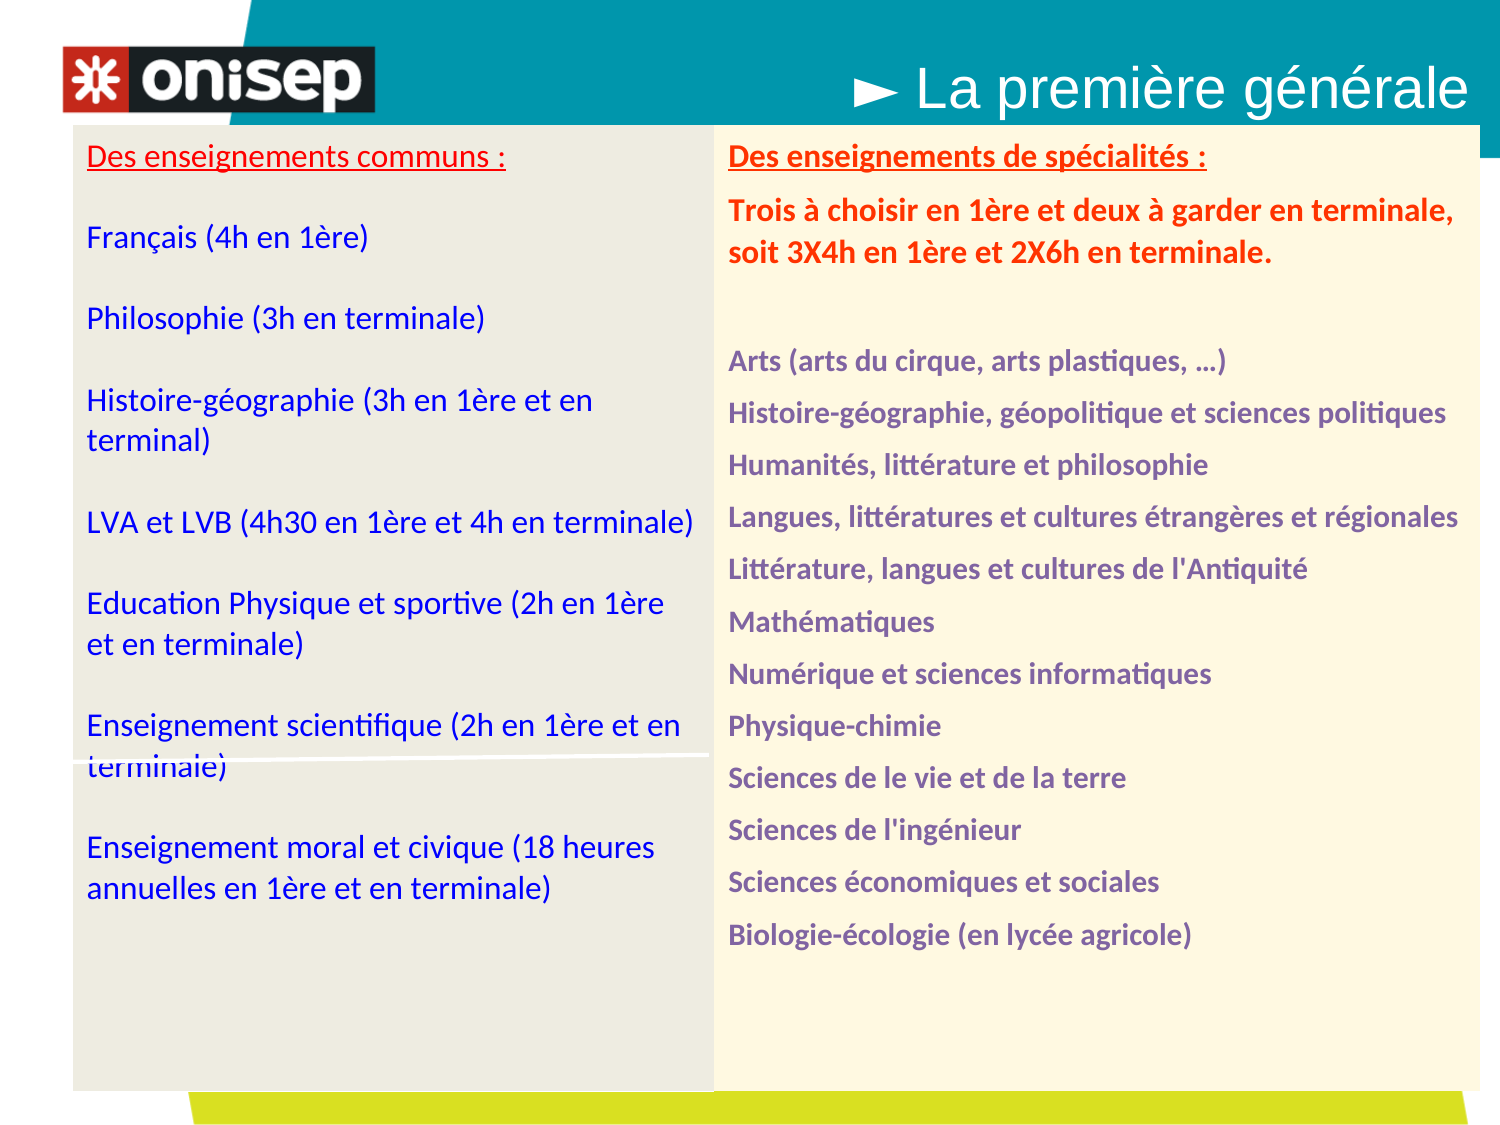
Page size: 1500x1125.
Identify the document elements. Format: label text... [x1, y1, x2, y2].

table_header Des enseignements communs : Français (4h en 1ère) Philosophie (3h en terminale) Histoire-géographie (3h en 1ère et en terminal) LVA et LVB (4h30 en 1ère et 4h en terminale) Education Physique et sportive (2h en 1ère et en terminale) Enseignement scientifique (2h en 1ère et en terminale) Enseignement moral et civique (18 heures annuelles en 1ère et en terminale) [73, 125, 714, 1091]
picture [0, 0, 1500, 1125]
table_header Des enseignements de spécialités : Trois à choisir en 1ère et deux à garder en terminale, soit 3X4h en 1ère et 2X6h en terminale. Arts (arts du cirque, arts plastiques, …) Histoire-géographie, géopolitique et sciences politiques Humanités, littérature et philosophie Langues, littératures et cultures étrangères et régionales Littérature, langues et cultures de l'Antiquité Mathématiques Numérique et sciences informatiques Physique-chimie Sciences de le vie et de la terre Sciences de l'ingénieur Sciences économiques et sociales Biologie-écologie (en lycée agricole) [714, 129, 1480, 1091]
text_box ► La première générale [184, 42, 1500, 129]
